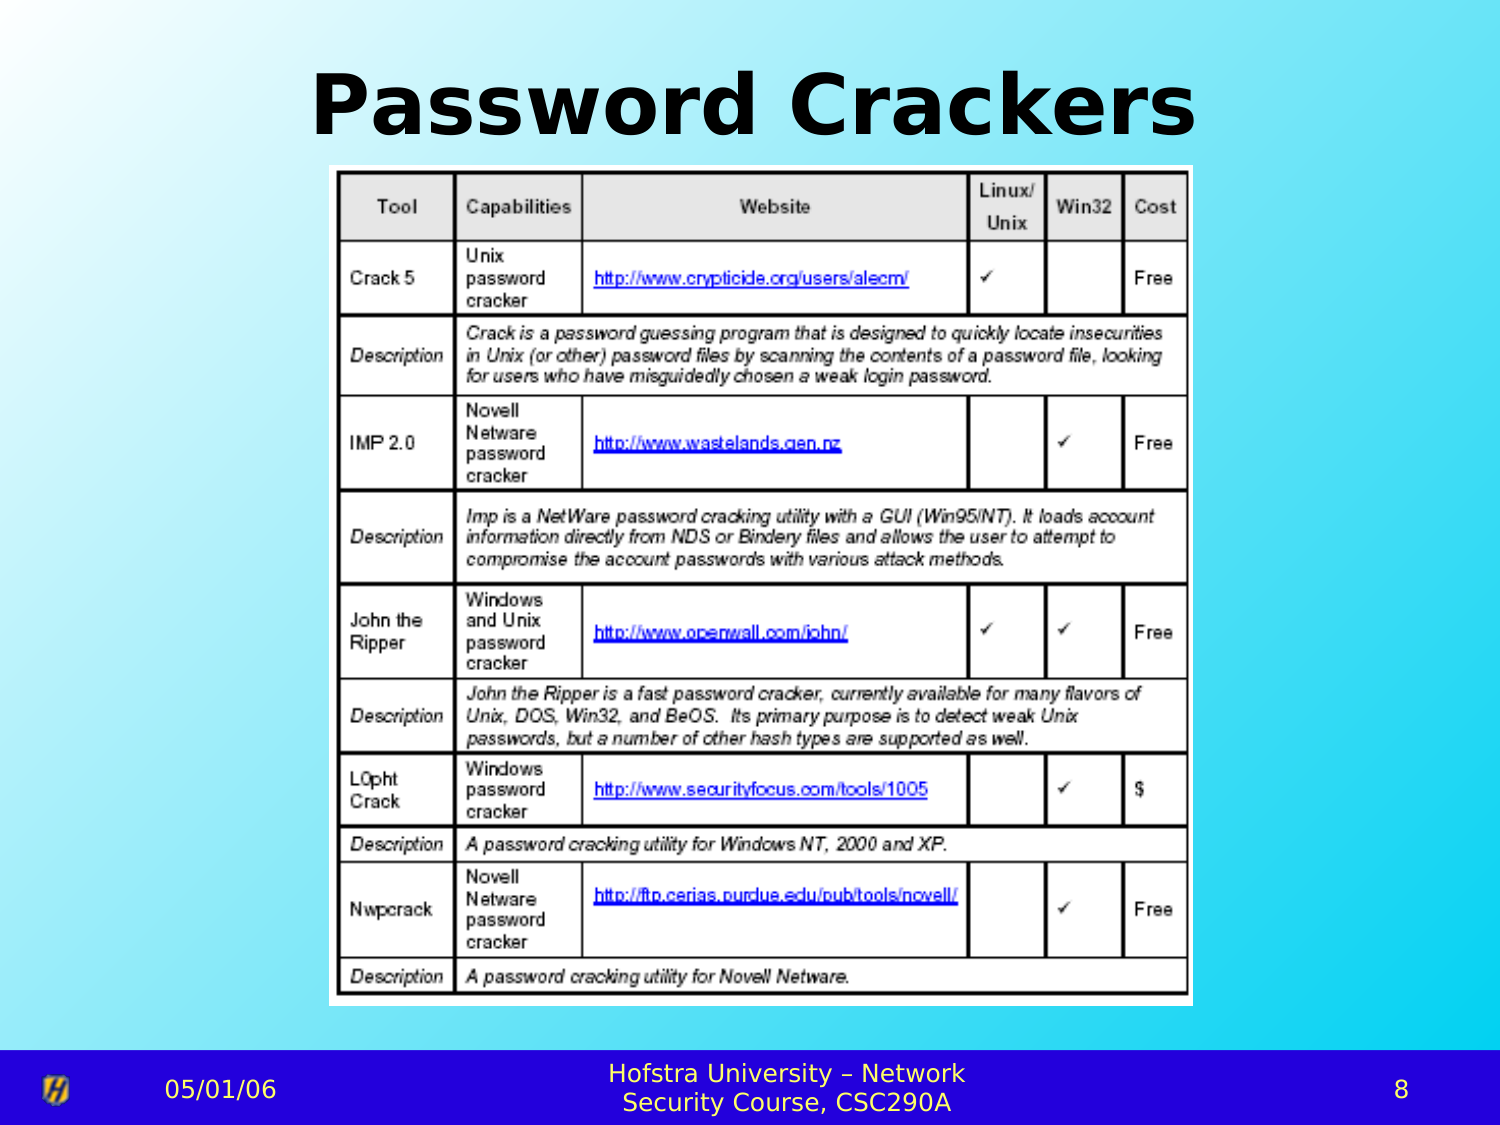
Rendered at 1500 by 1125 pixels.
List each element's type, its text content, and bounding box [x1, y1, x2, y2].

title Password Crackers [114, 45, 1394, 162]
picture [329, 165, 1193, 1006]
picture [37, 1072, 76, 1110]
